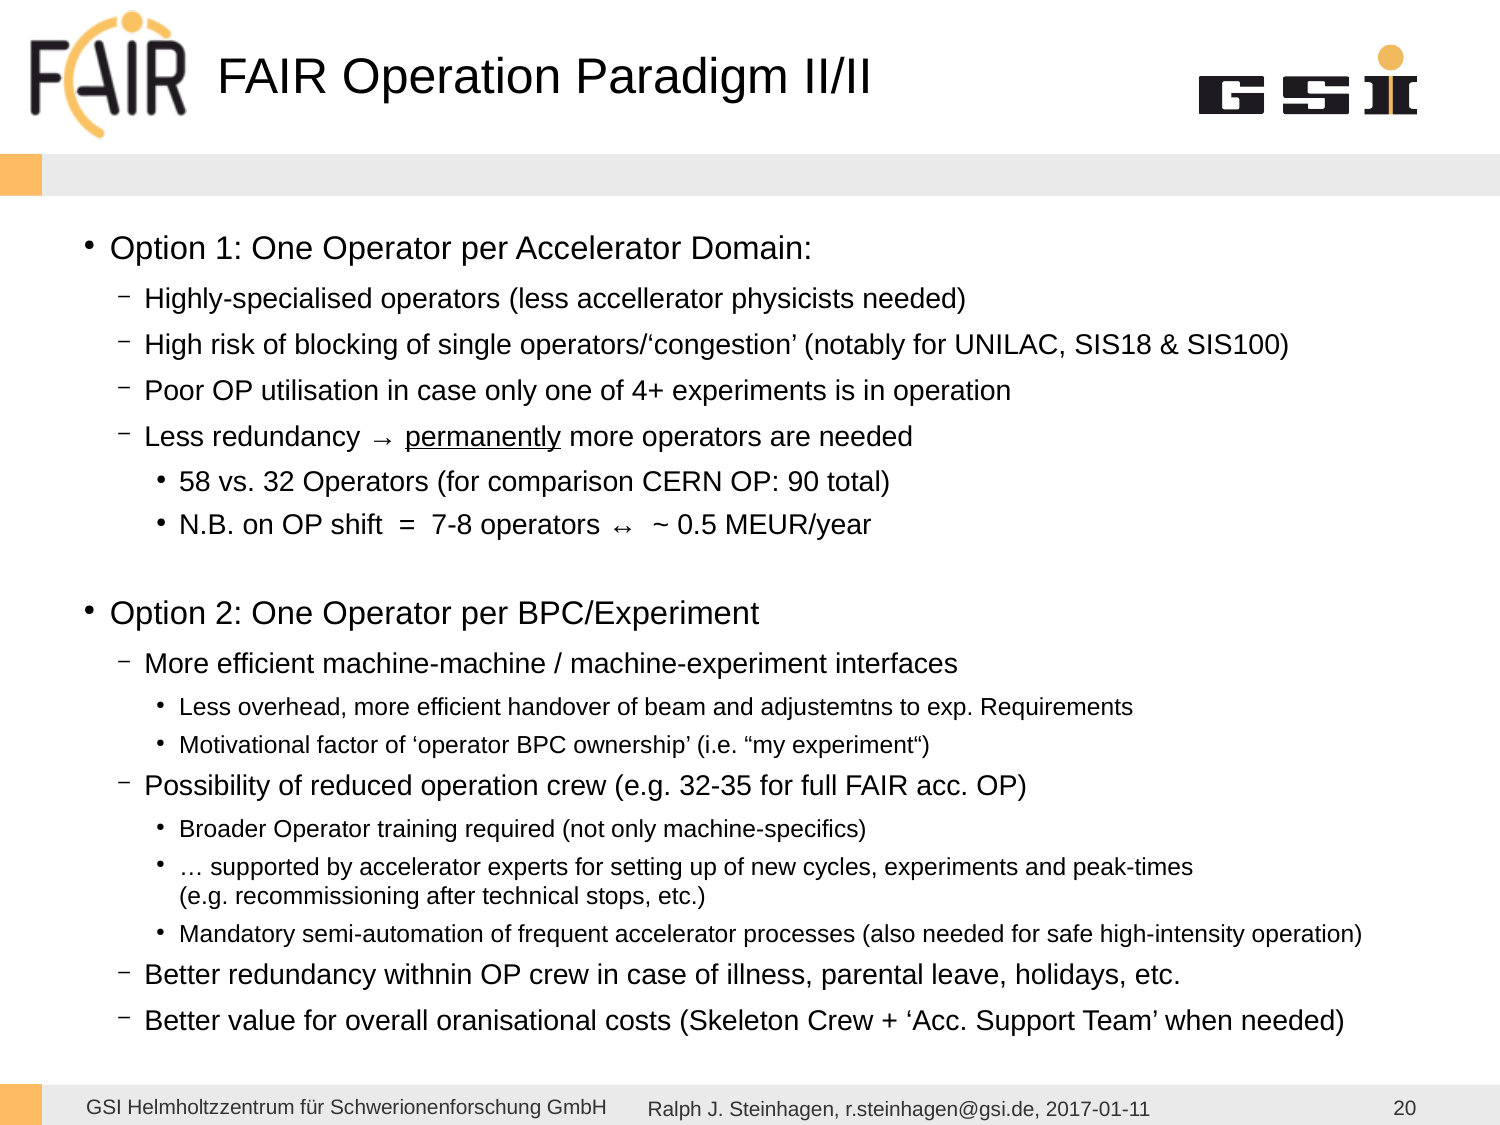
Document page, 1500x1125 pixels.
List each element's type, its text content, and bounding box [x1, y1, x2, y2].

title FAIR Operation Paradigm II/II [217, 0, 1186, 147]
picture [30, 9, 187, 141]
picture [1197, 42, 1419, 117]
list Option 1: One Operator per Accelerator Domain: Highly-specialised operators (less accellerator physicists needed) High risk of blocking of single operators/‘congestion’ (notably for UNILAC, SIS18 & SIS100) Poor OP utilisation in case only one of 4+ experiments is in operation Less redundancy → permanently more operators are needed 58 vs. 32 Operators (for comparison CERN OP: 90 total) N.B. on OP shift = 7-8 operators ↔ ~ 0.5 MEUR/year Option 2: One Operator per BPC/Experiment More efficient machine-machine / machine-experiment interfaces Less overhead, more efficient handover of beam and adjustemtns to exp. Requirements Motivational factor of ‘operator BPC ownership’ (i.e. “my experiment“) Possibility of reduced operation crew (e.g. 32-35 for full FAIR acc. OP) Broader Operator training required (not only machine-specifics) … supported by accelerator experts for setting up of new cycles, experiments and peak-times (e.g. recommissioning after technical stops, etc.) Mandatory semi-automation of frequent accelerator processes (also needed for safe high-intensity operation) Better redundancy withnin OP crew in case of illness, parental leave, holidays, etc. Better value for overall oranisational costs (Skeleton Crew + ‘Acc. Support Team’ when needed) [75, 226, 1425, 1050]
